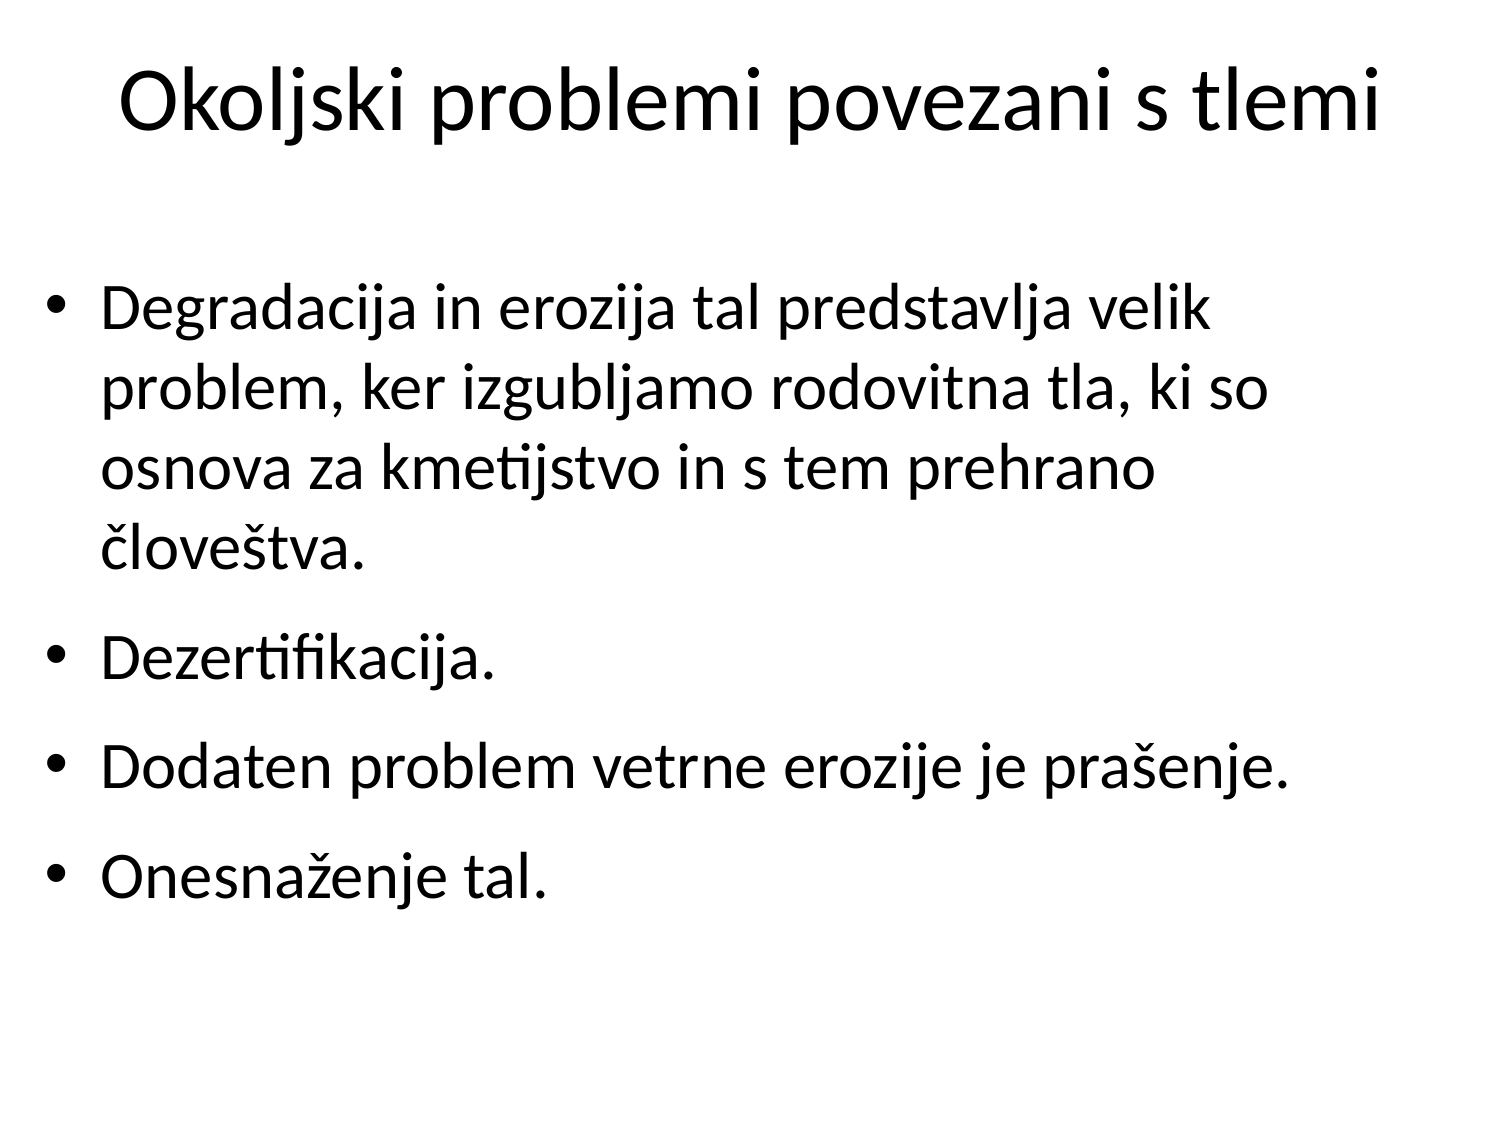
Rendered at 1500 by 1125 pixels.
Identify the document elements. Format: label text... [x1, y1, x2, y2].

list Degradacija in erozija tal predstavlja velik problem, ker izgubljamo rodovitna tla, ki so osnova za kmetijstvo in s tem prehrano človeštva. Dezertifikacija. Dodaten problem vetrne erozije je prašenje. Onesnaženje tal. [29, 255, 1447, 1125]
title Okoljski problemi povezani s tlemi [76, 0, 1427, 188]
